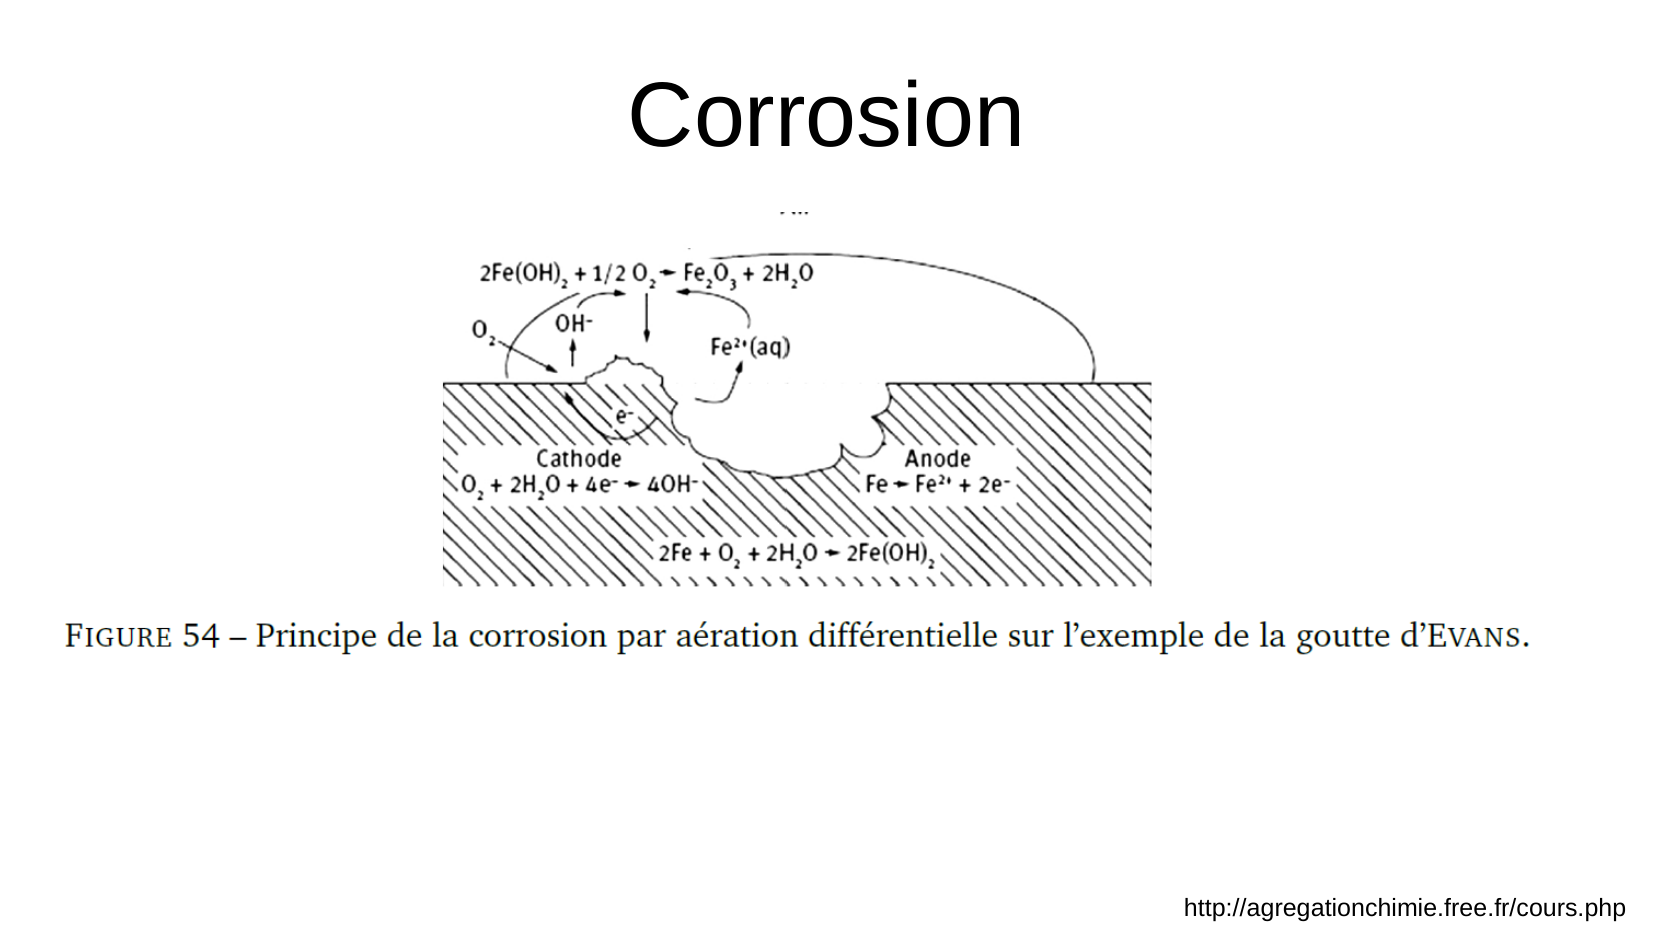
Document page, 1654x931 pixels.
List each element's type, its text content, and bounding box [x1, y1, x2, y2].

title Corrosion [82, 37, 1571, 193]
picture [28, 212, 1583, 697]
text_box http://agregationchimie.free.fr/cours.php [1169, 886, 1654, 931]
